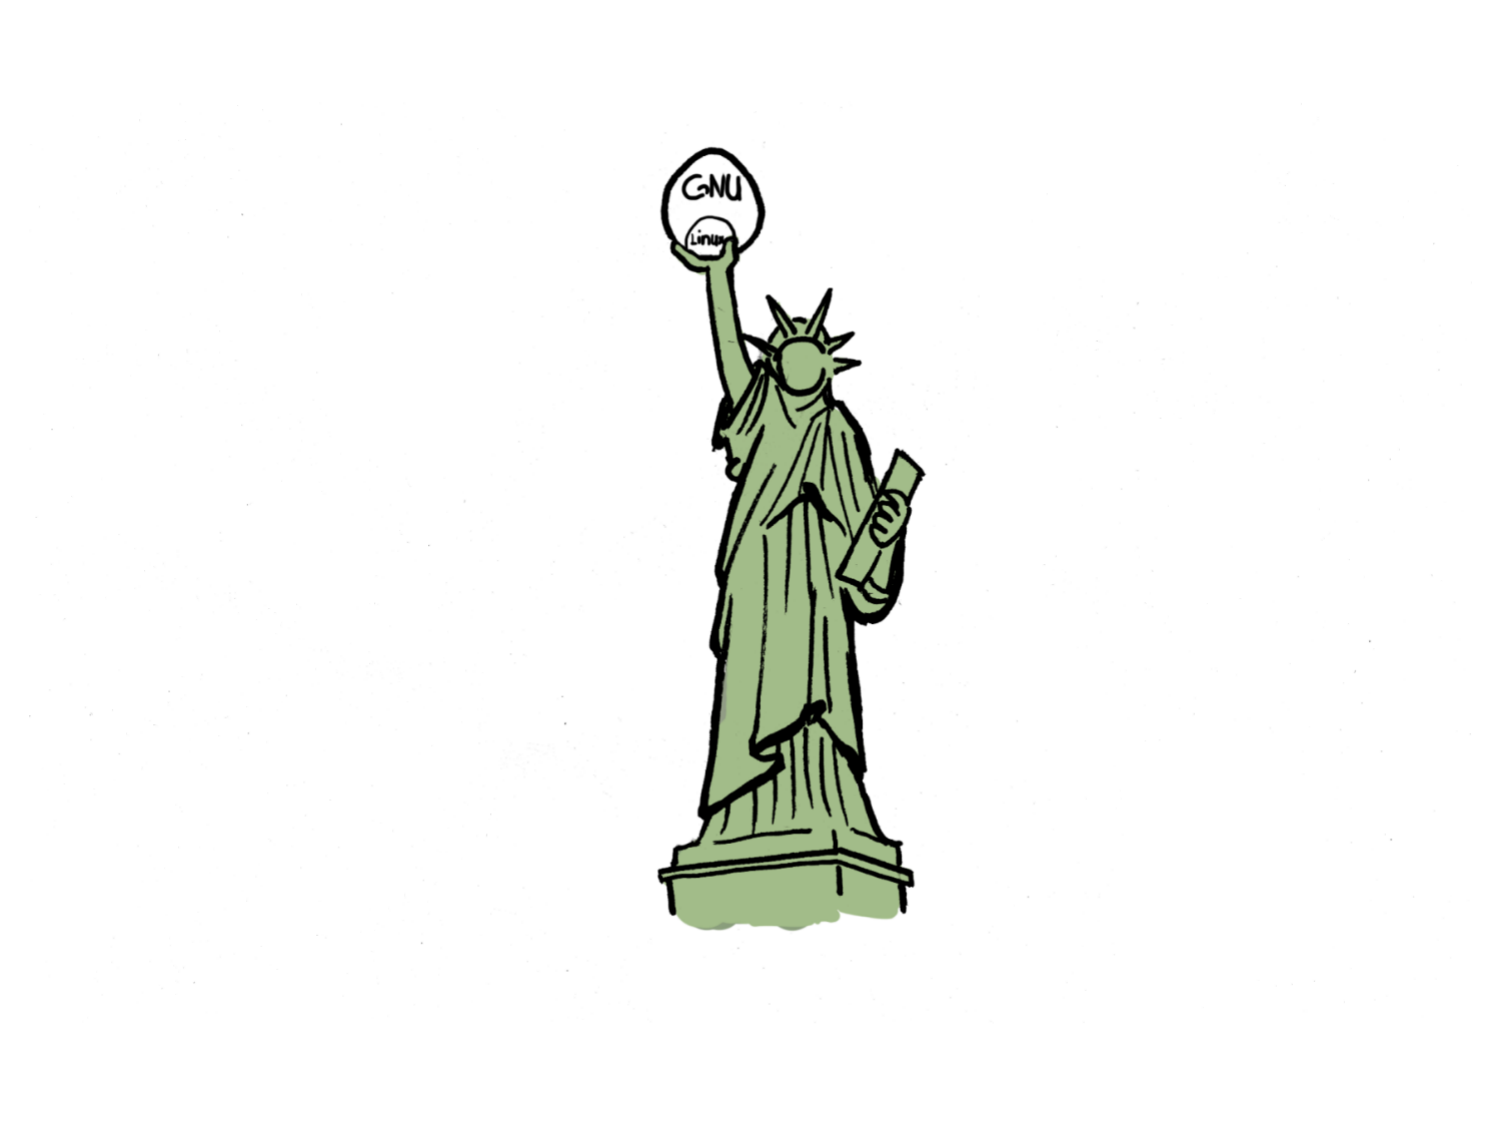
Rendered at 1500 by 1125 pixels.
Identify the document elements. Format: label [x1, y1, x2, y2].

picture [28, 101, 1472, 1024]
